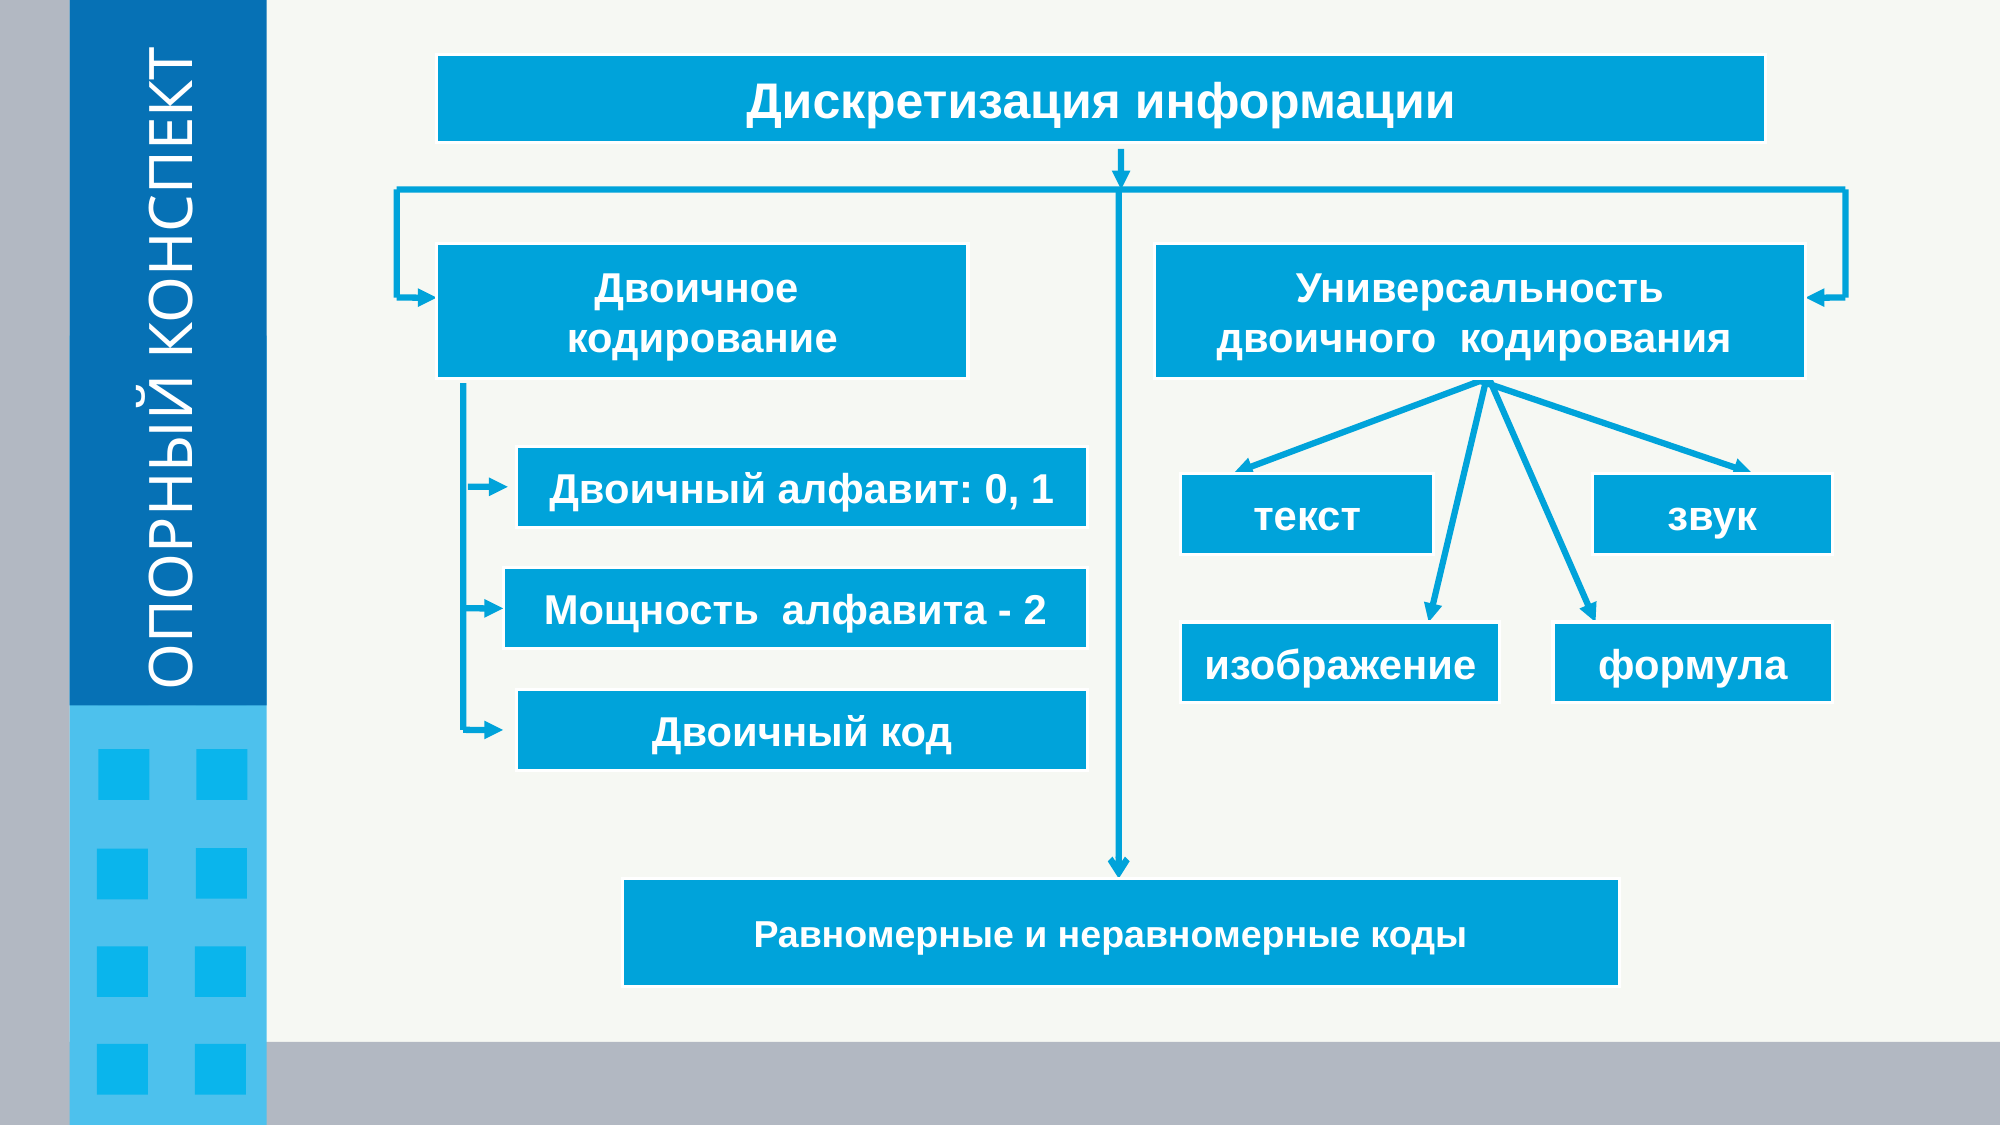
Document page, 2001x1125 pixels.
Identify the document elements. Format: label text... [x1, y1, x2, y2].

text_box формула [1553, 621, 1833, 703]
text_box Двоичный алфавит: 0, 1 [516, 446, 1088, 528]
text_box Двоичное кодирование [436, 243, 969, 379]
text_box изображение [1180, 621, 1500, 703]
text_box текст [1180, 473, 1434, 555]
text_box Универсальность двоичного кодирования [1154, 243, 1806, 379]
text_box Мощность алфавита - 2 [503, 567, 1088, 649]
text_box Дискретизация информации [436, 54, 1766, 143]
text_box Равномерные и неравномерные коды [622, 878, 1620, 987]
text_box Двоичный код [516, 689, 1088, 771]
text_box звук [1592, 473, 1833, 555]
